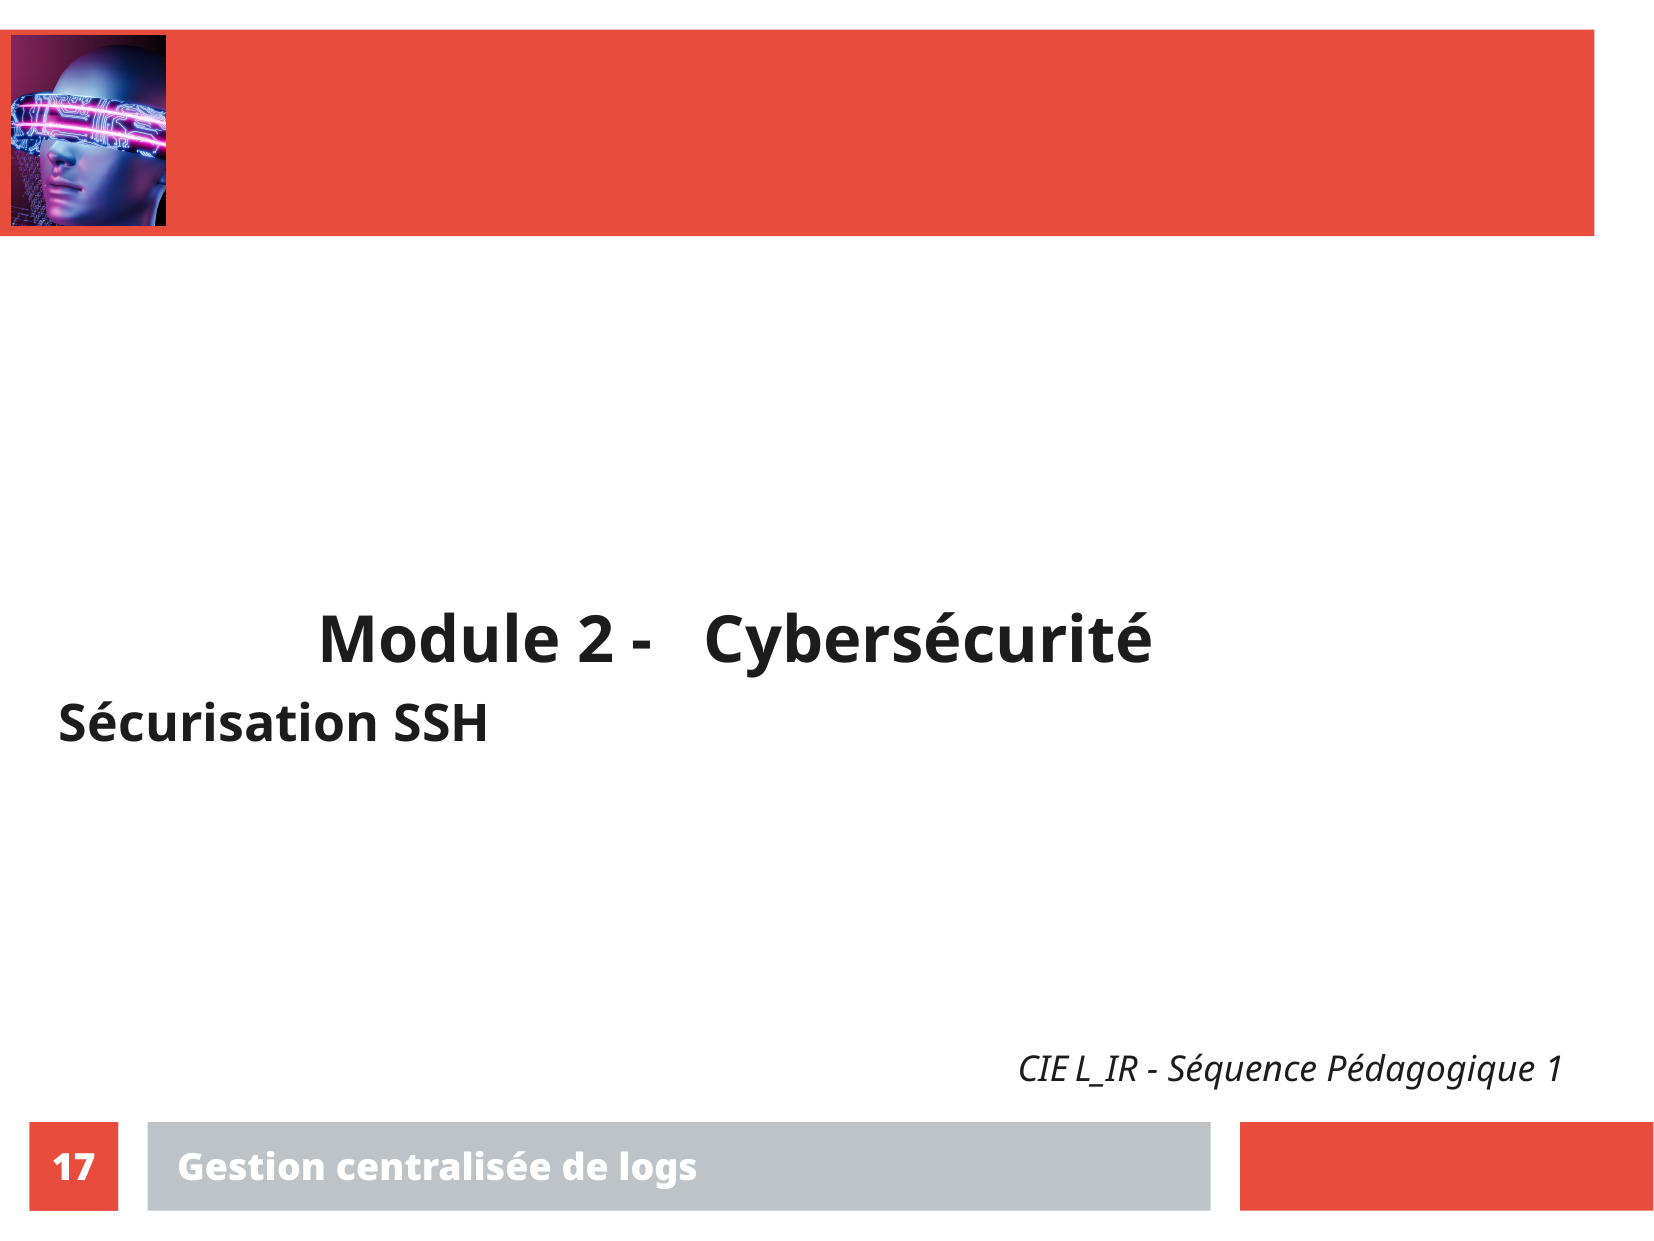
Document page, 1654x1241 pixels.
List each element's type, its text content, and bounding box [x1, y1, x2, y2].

picture [11, 35, 166, 226]
list Module 2 - Cybersécurité Sécurisation SSH CIE L_IR - Séquence Pédagogique 1 [59, 324, 1565, 1093]
